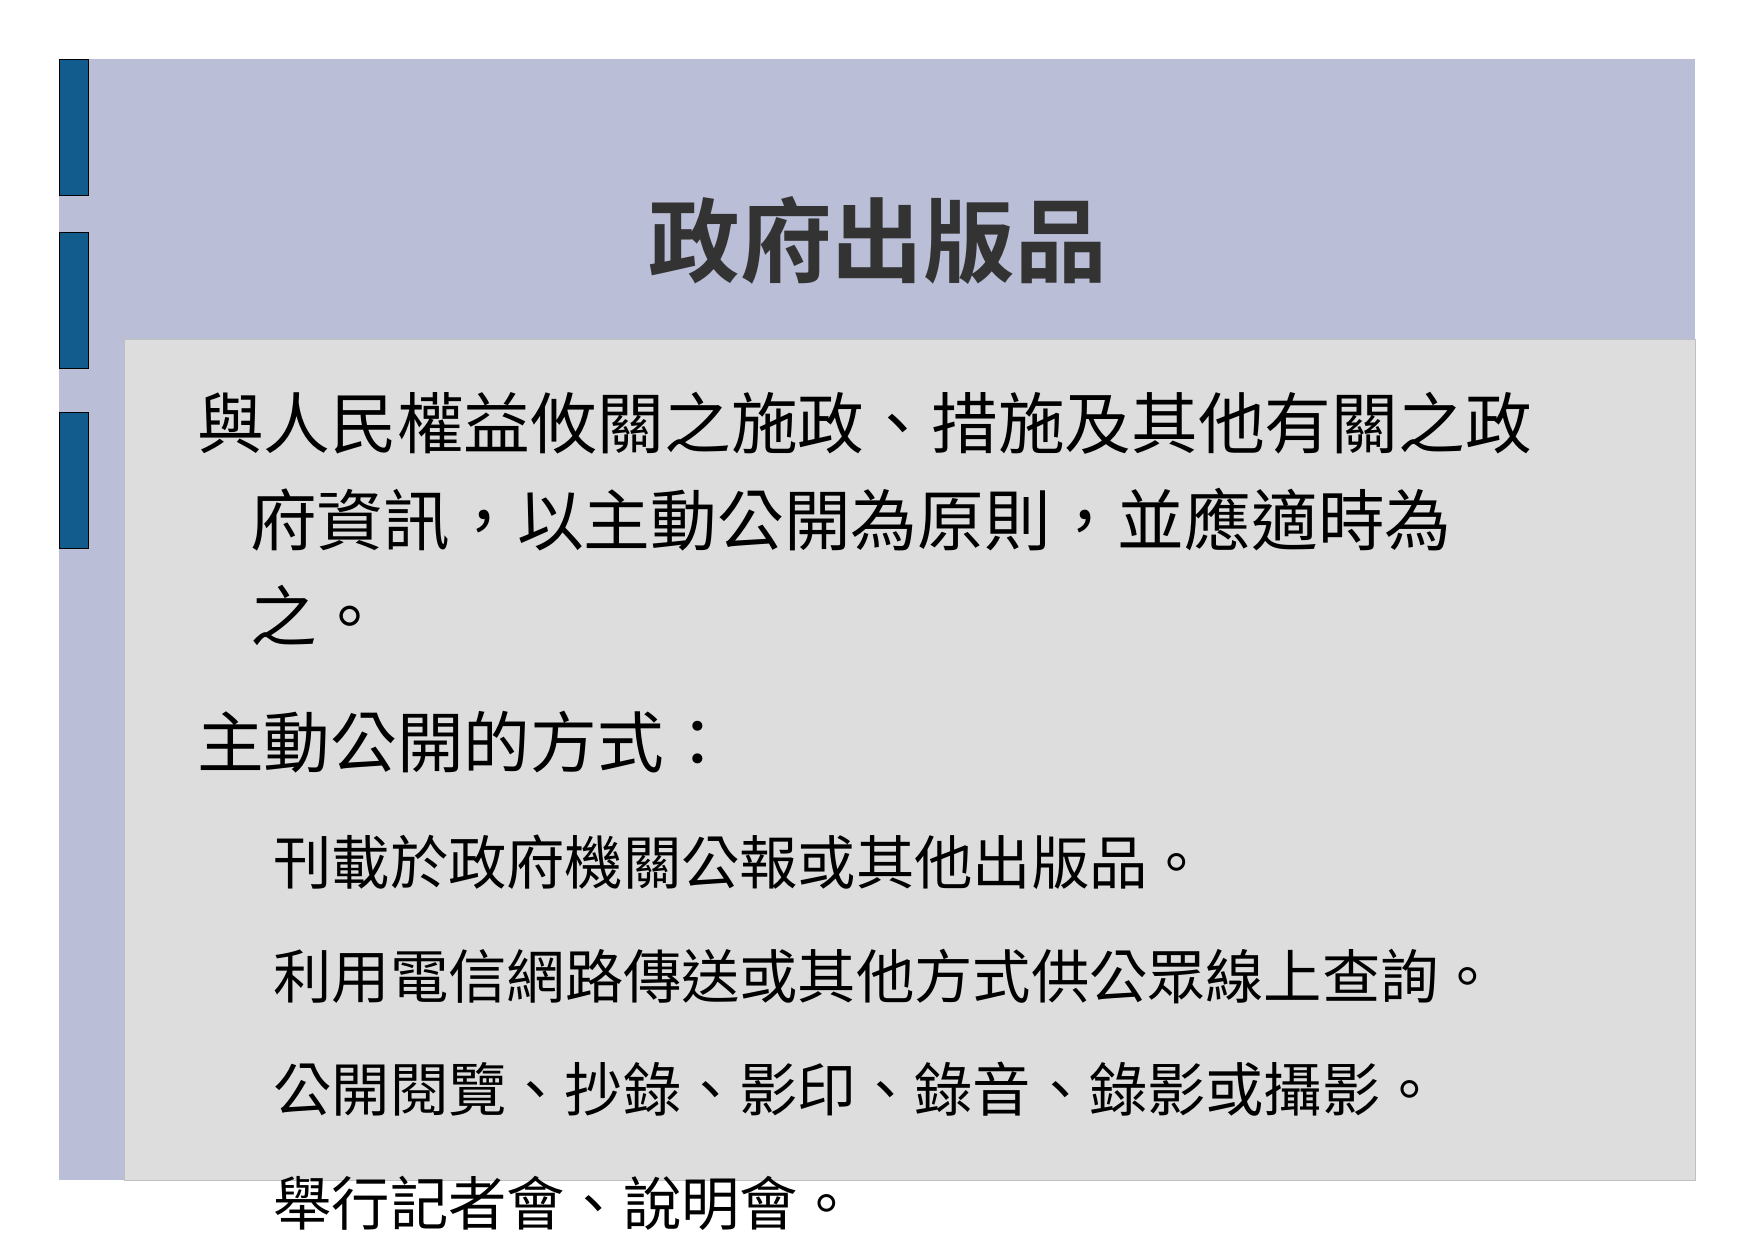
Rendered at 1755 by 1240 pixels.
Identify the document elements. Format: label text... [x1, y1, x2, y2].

title 政府出版品 [179, 141, 1577, 329]
list 與人民權益攸關之施政、措施及其他有關之政府資訊，以主動公開為原則，並應適時為之。 主動公開的方式： 刊載於政府機關公報或其他出版品。 利用電信網路傳送或其他方式供公眾線上查詢。 公開閱覽、抄錄、影印、錄音、錄影或攝影。 舉行記者會、說明會。 [179, 370, 1577, 1089]
